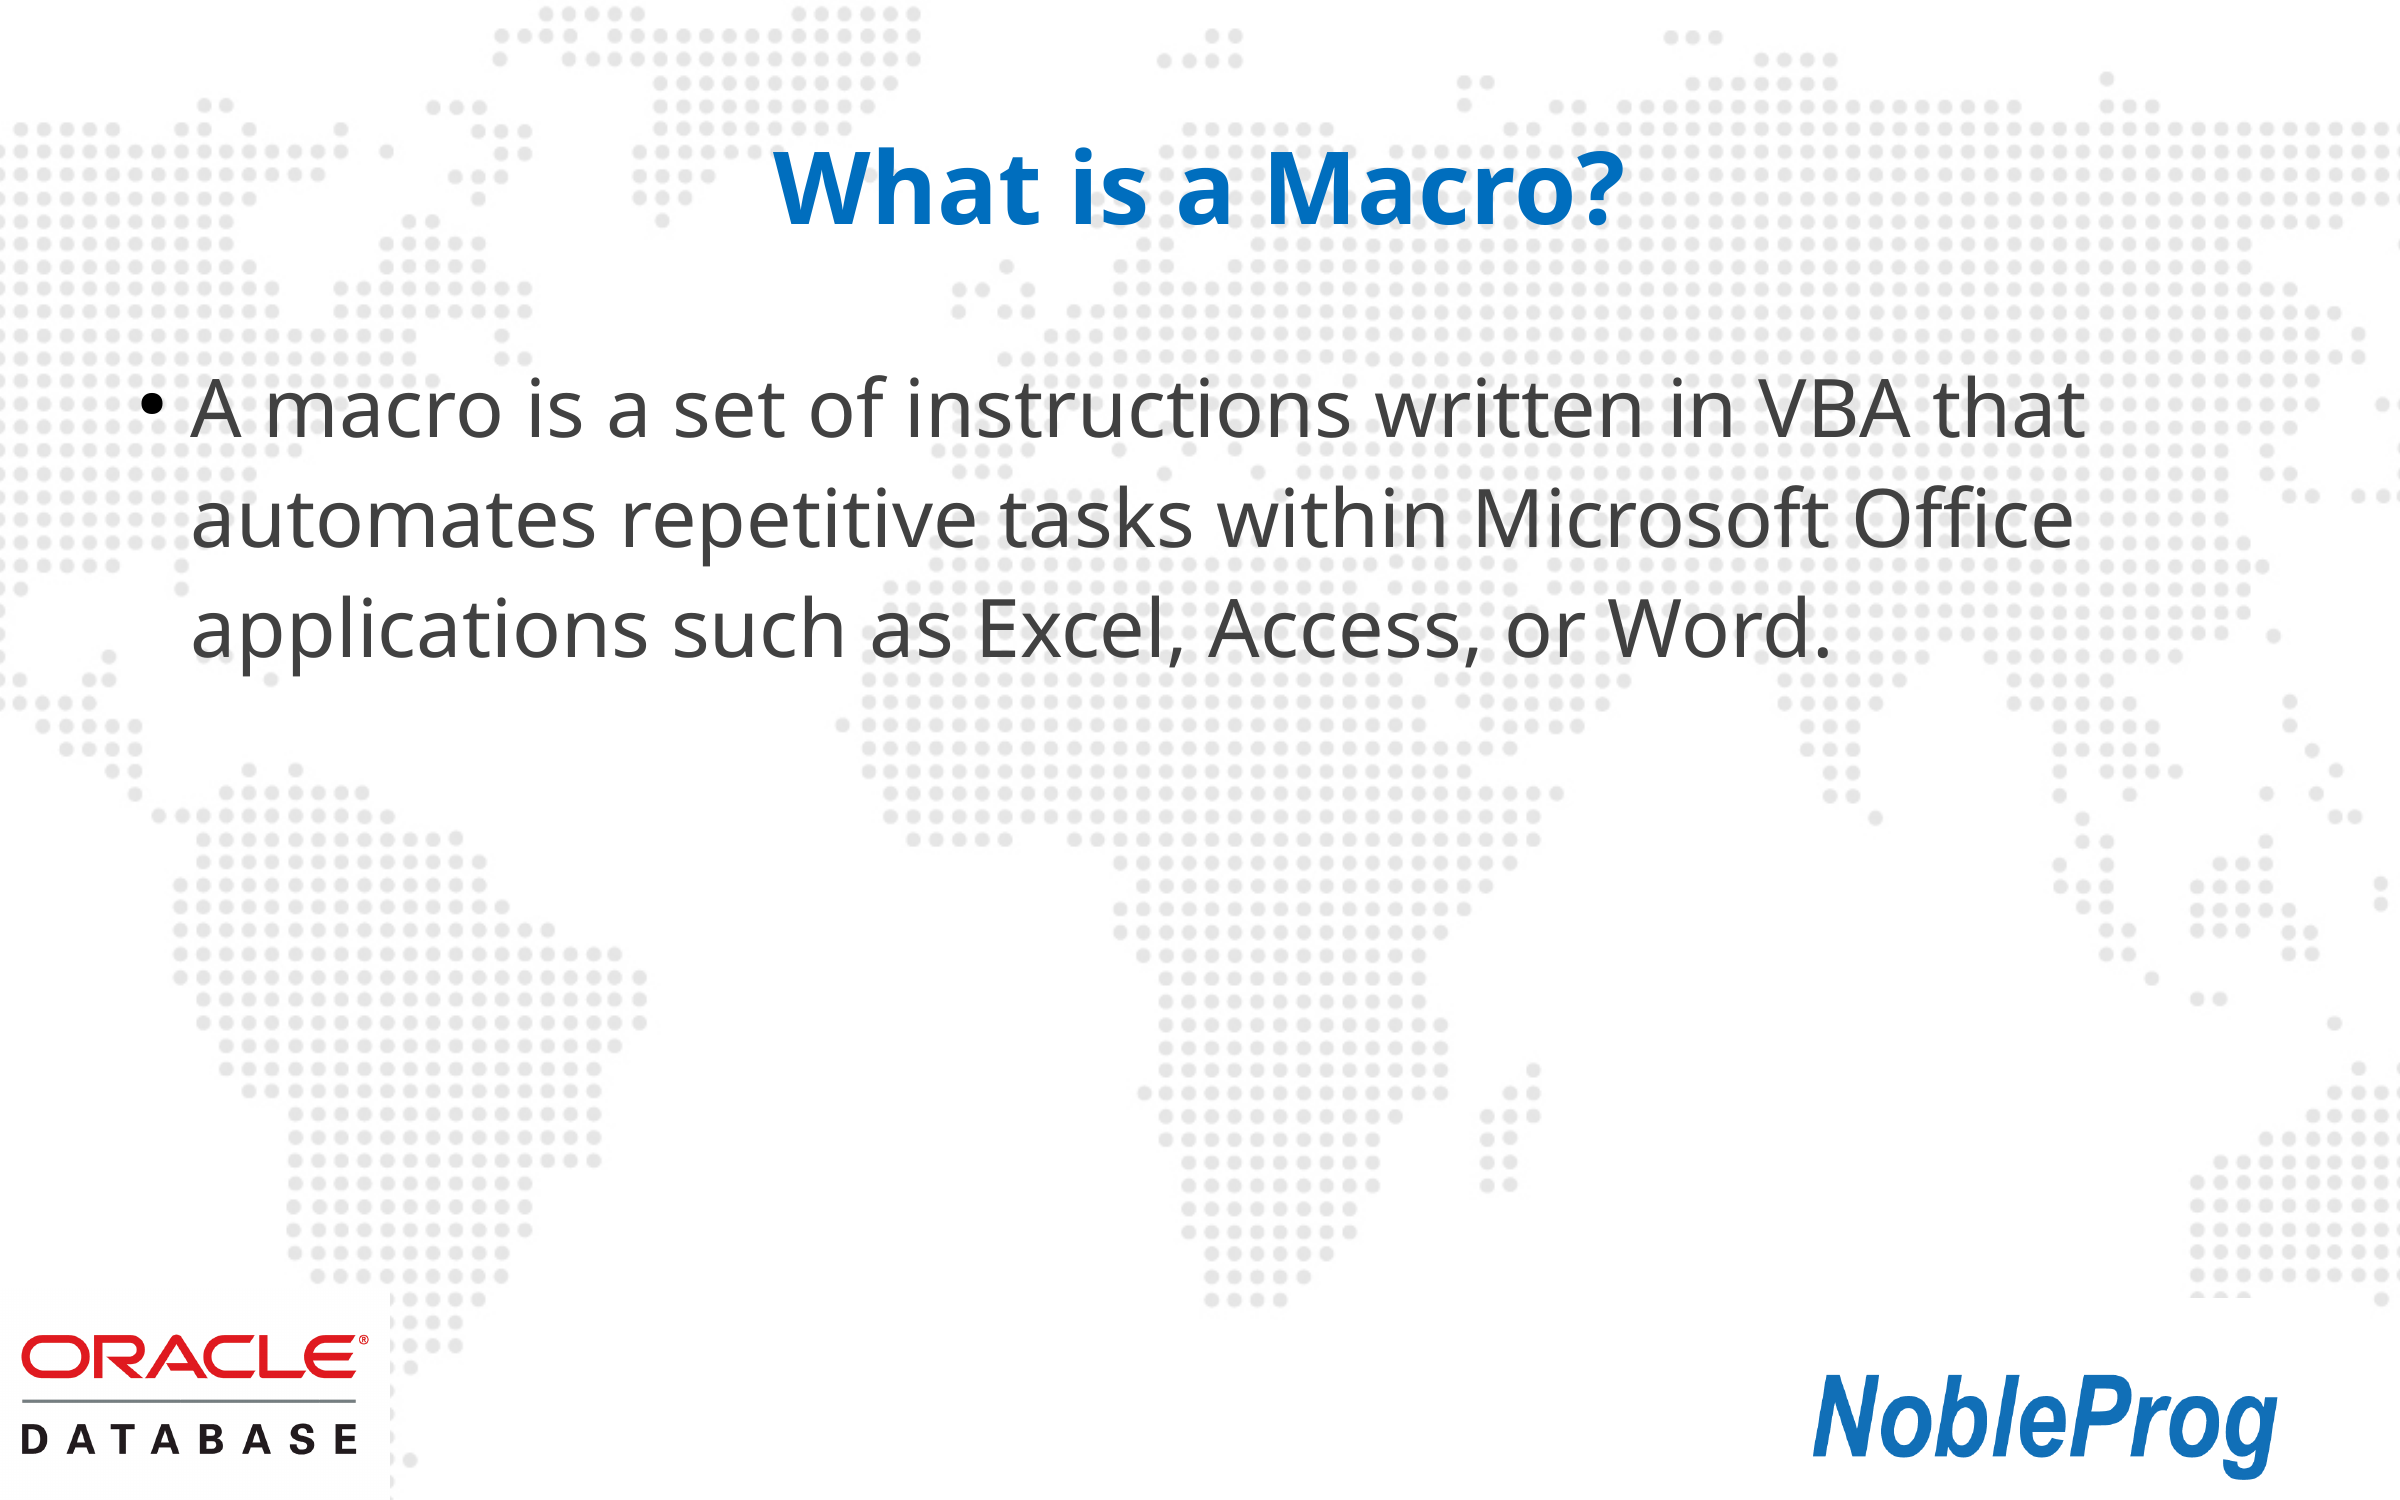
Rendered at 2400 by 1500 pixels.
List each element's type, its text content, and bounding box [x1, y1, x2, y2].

picture [0, 0, 2400, 1500]
title What is a Macro? [120, 59, 2280, 311]
list A macro is a set of instructions written in VBA that automates repetitive tasks within Microsoft Office applications such as Excel, Access, or Word. [120, 350, 2280, 1221]
